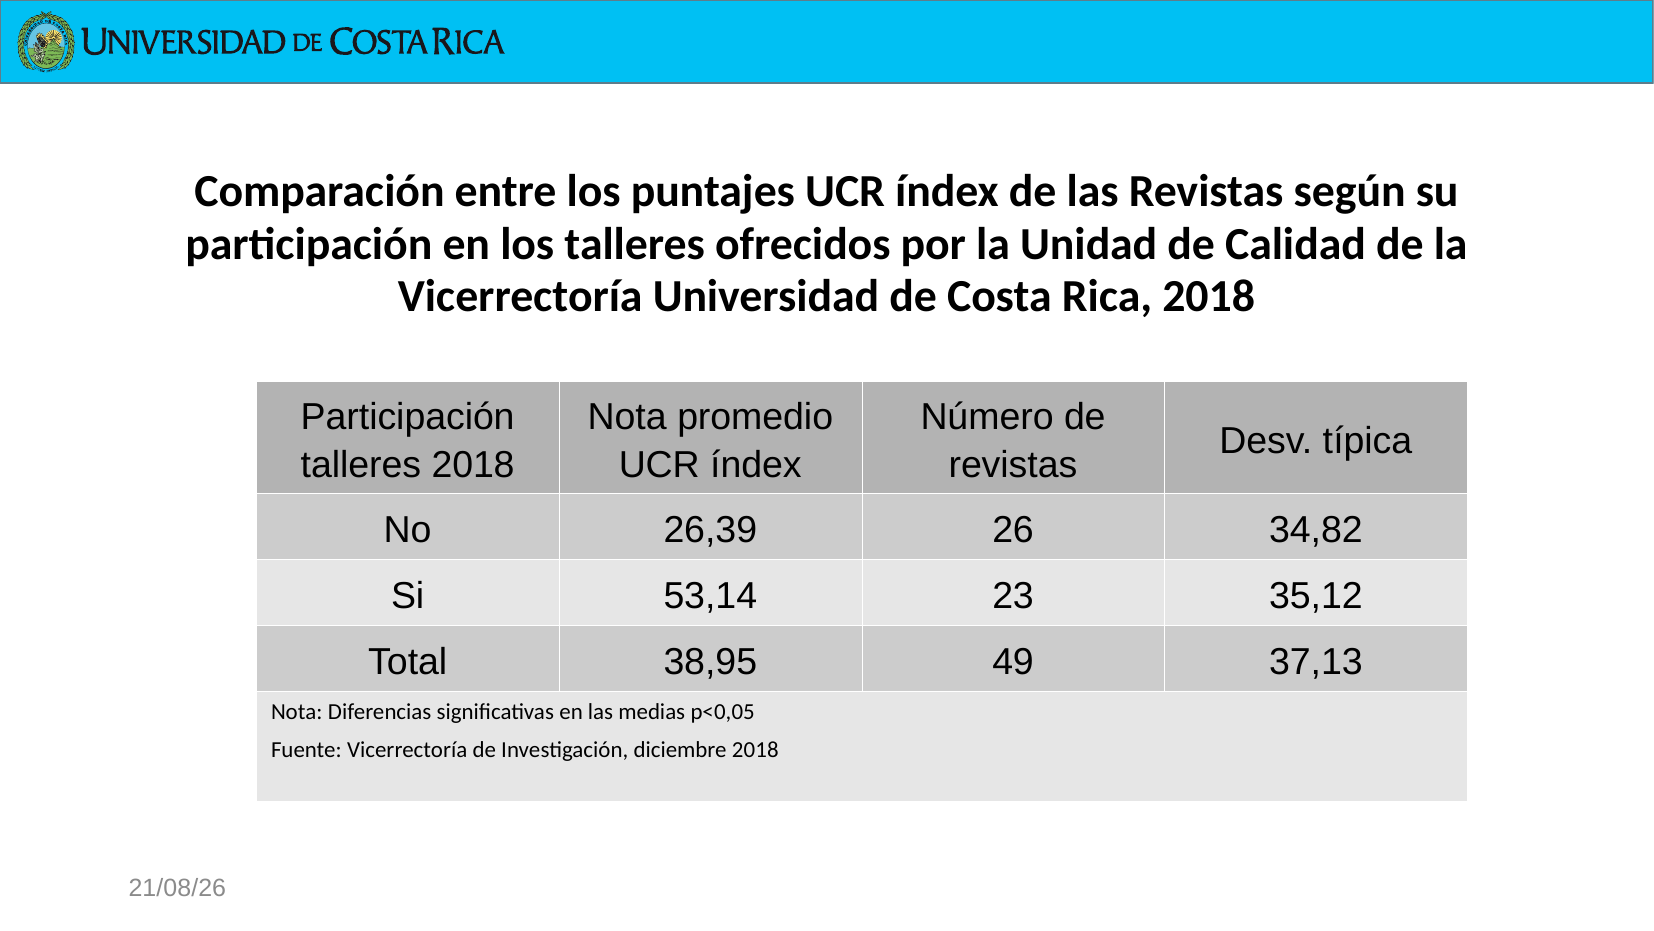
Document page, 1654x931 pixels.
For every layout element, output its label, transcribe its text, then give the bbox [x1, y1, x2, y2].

table_cell 26,39 [560, 494, 862, 559]
table_cell 38,95 [560, 626, 862, 691]
table_cell 37,13 [1165, 626, 1467, 691]
table_cell Total [257, 626, 559, 691]
table_cell 26 [863, 494, 1164, 559]
table_cell No [257, 494, 559, 559]
table_cell 49 [863, 626, 1164, 691]
table_cell Nota: Diferencias significativas en las medias p<0,05 Fuente: Vicerrectoría de Investigación, diciembre 2018 [257, 692, 1467, 801]
table_header Nota promedio UCR índex [560, 382, 862, 493]
table_cell Si [257, 560, 559, 625]
table_cell 35,12 [1165, 560, 1467, 625]
table_header Desv. típica [1165, 382, 1467, 493]
table_cell 34,82 [1165, 494, 1467, 559]
title Comparación entre los puntajes UCR índex de las Revistas según su participación en los talleres ofrecidos por la Unidad de Calidad de la Vicerrectoría Universidad de Costa Rica, 2018 [82, 165, 1571, 324]
table_header Participación talleres 2018 [257, 382, 559, 493]
table_header Número de revistas [863, 382, 1164, 493]
table_cell 53,14 [560, 560, 862, 625]
table_cell 23 [863, 560, 1164, 625]
